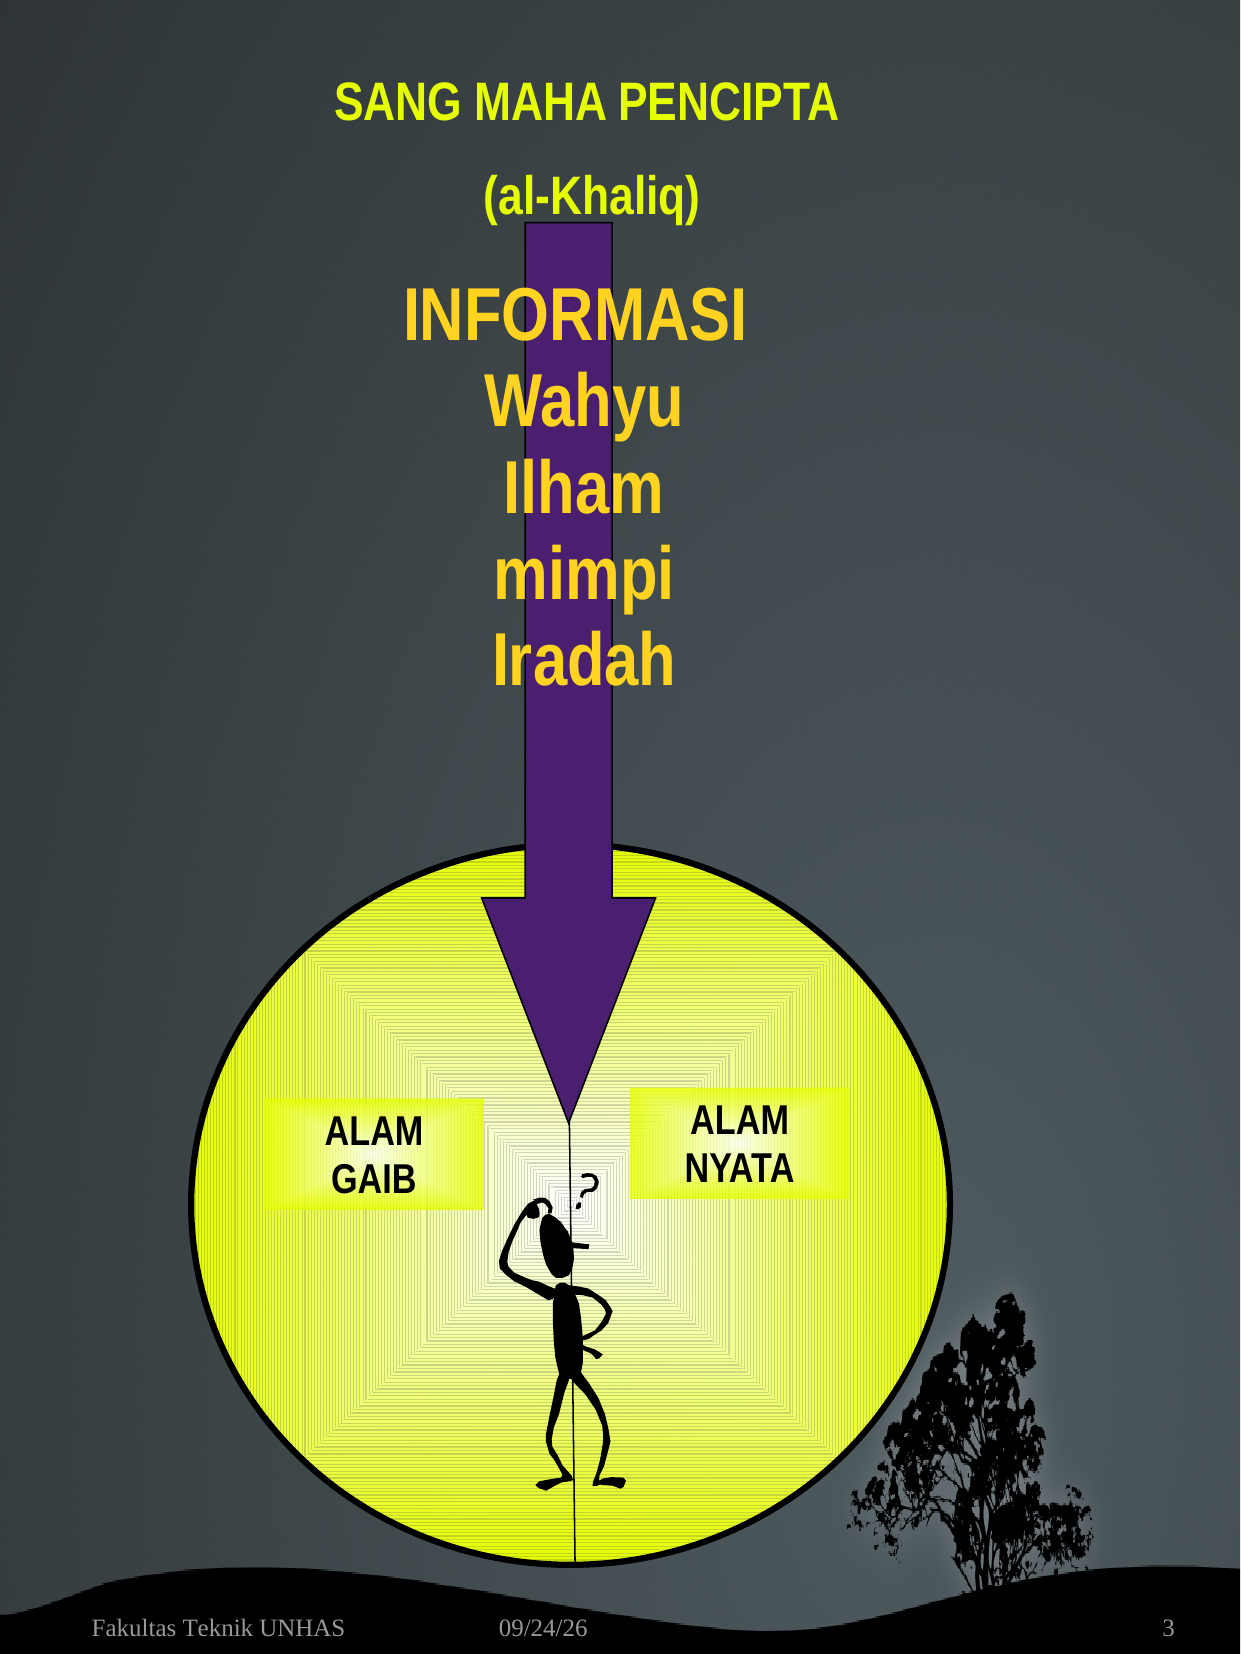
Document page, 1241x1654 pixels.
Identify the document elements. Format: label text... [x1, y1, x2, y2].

text_box [191, 710, 950, 1565]
text_box ALAM NYATA [629, 1087, 850, 1199]
text_box INFORMASI Wahyu Ilham mimpi Iradah [236, 262, 916, 710]
text_box ALAM GAIB [264, 1098, 484, 1210]
text_box SANG MAHA PENCIPTA (al-Khaliq) [70, 62, 1115, 234]
text_box [525, 222, 613, 262]
picture [0, 0, 1241, 1654]
